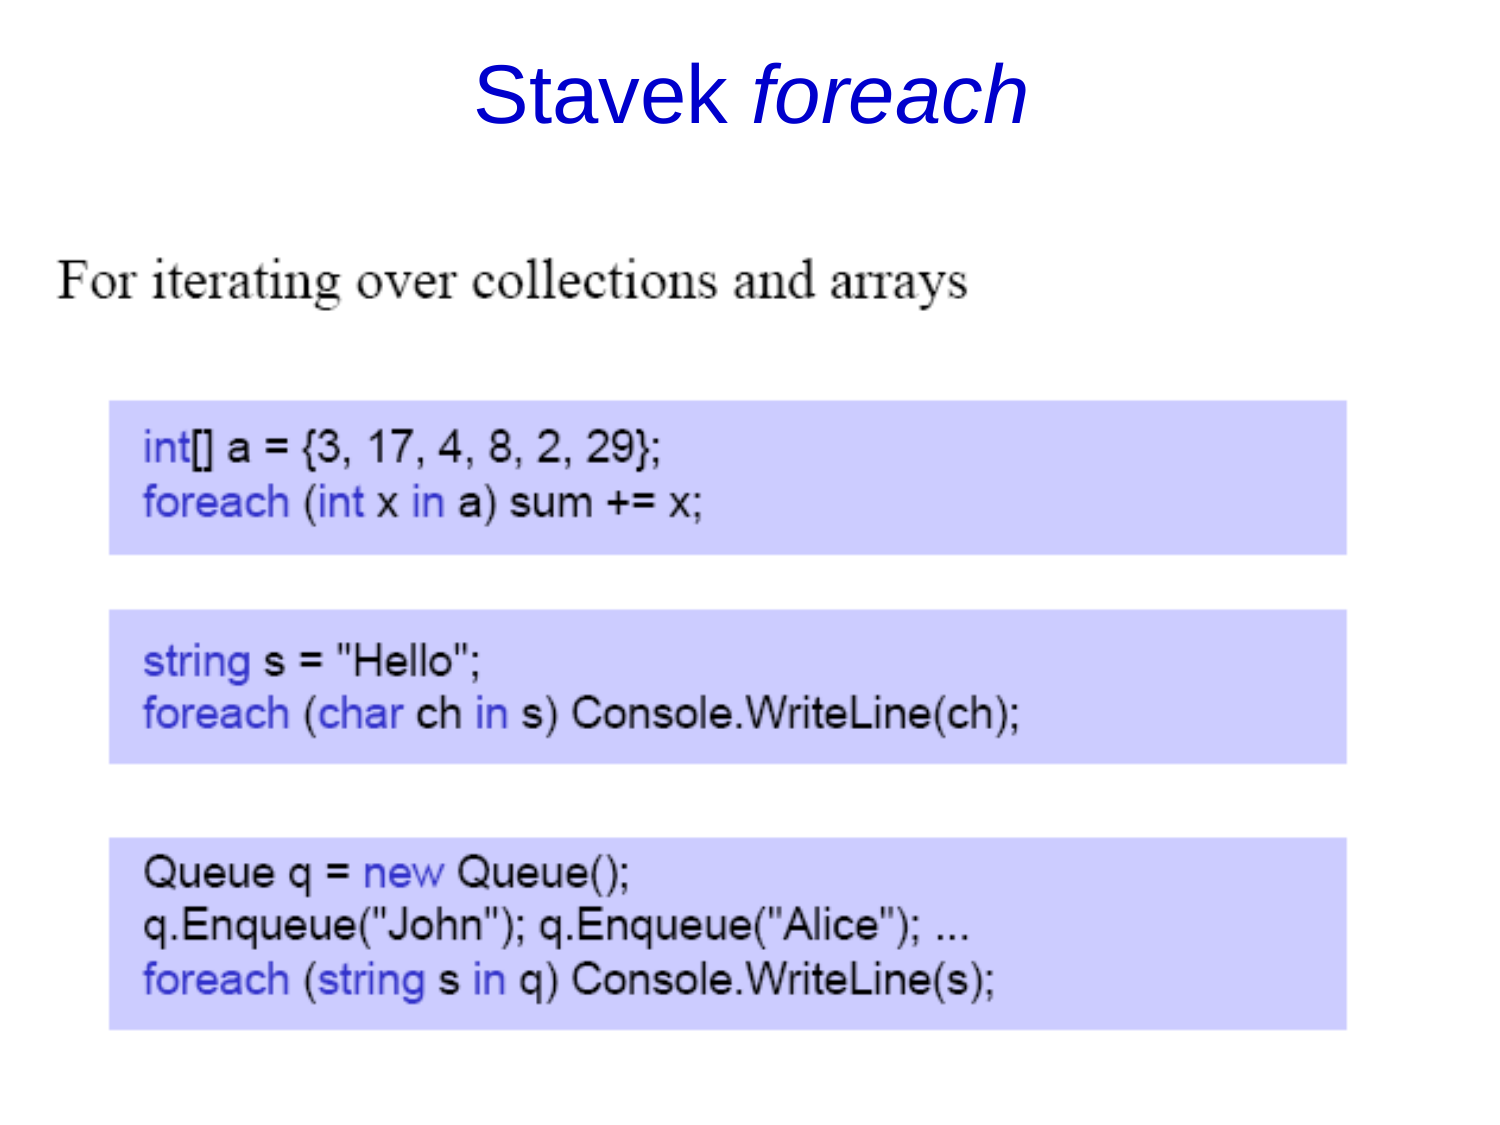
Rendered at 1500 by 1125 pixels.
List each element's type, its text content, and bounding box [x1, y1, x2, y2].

title Stavek foreach [76, 30, 1427, 149]
text_box [29, 223, 1471, 1102]
